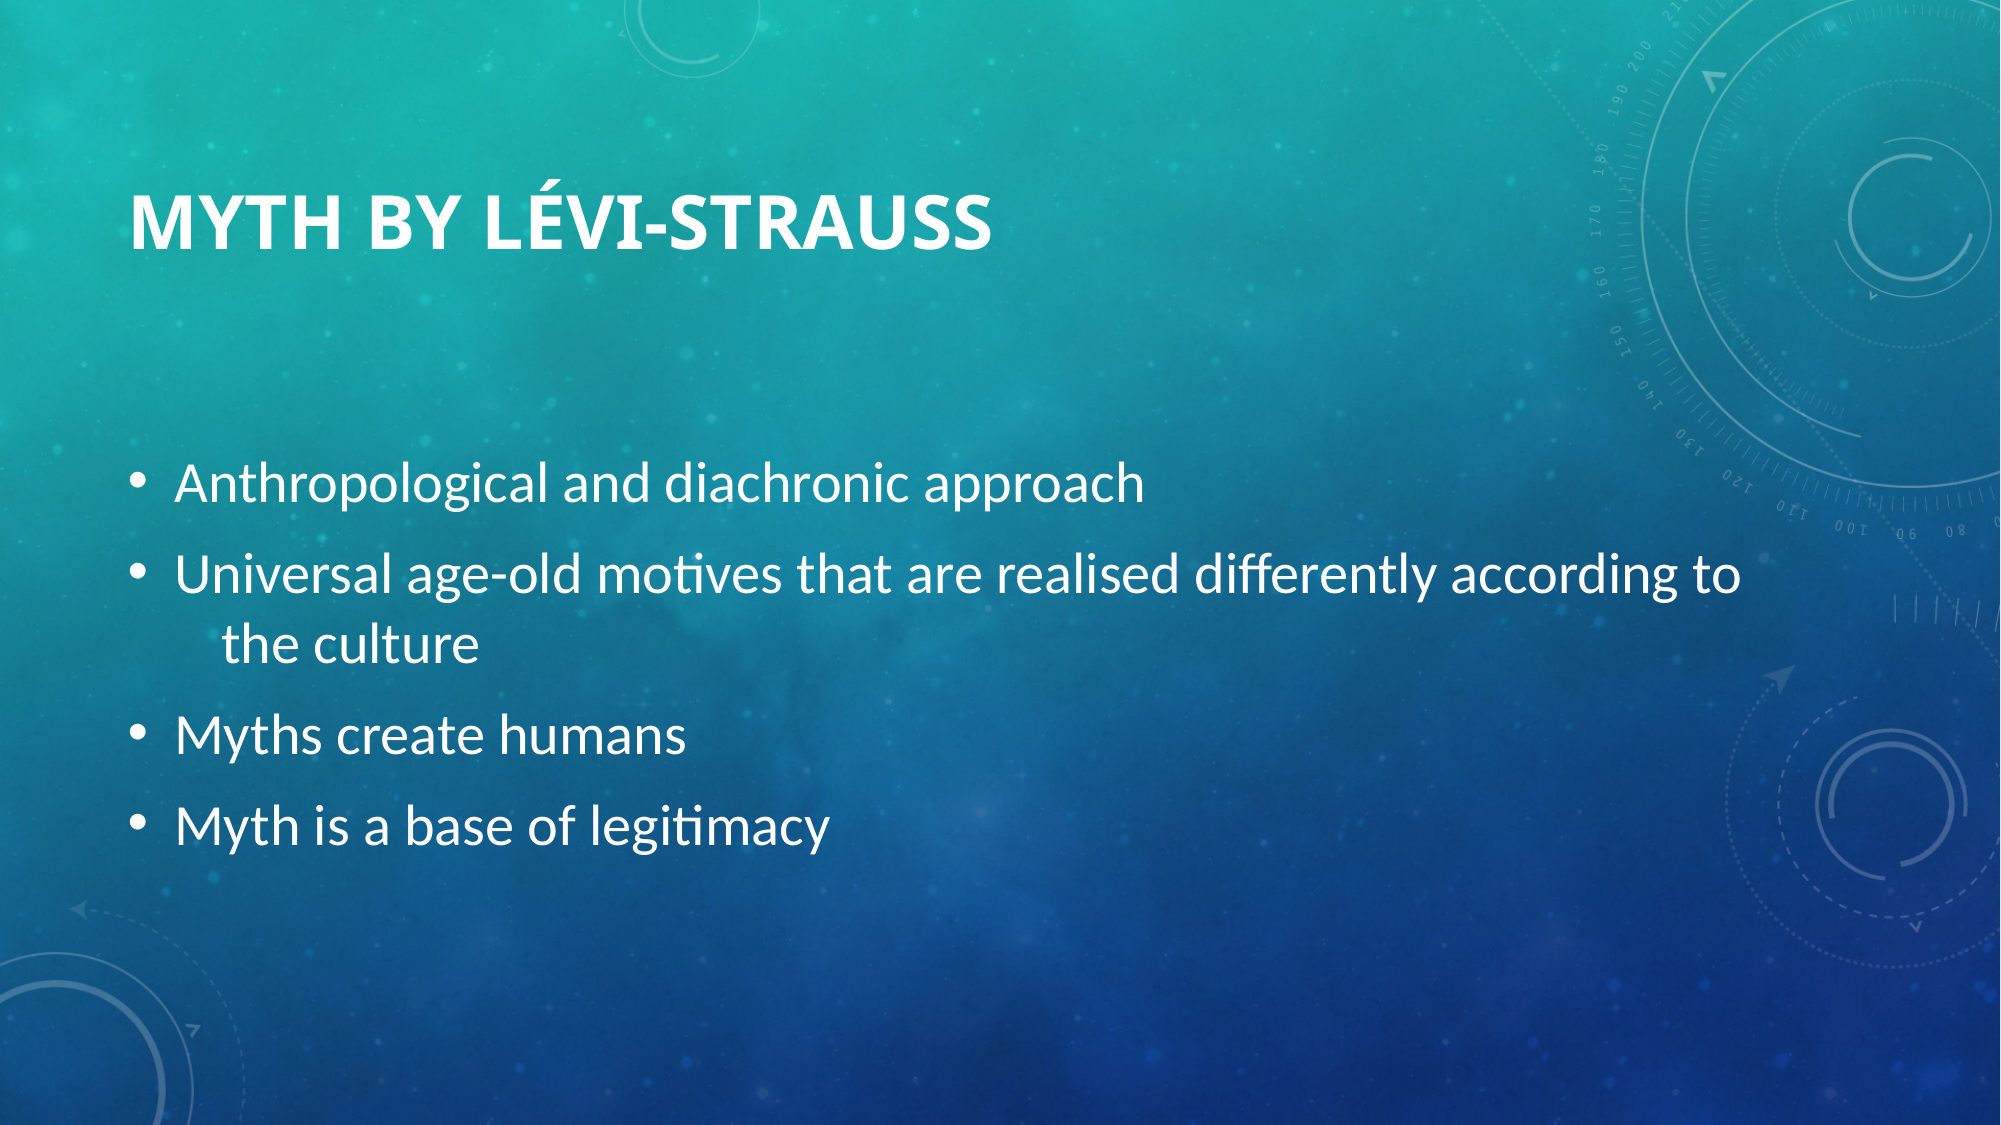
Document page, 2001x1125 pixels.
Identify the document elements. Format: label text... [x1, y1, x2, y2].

title Myth by lévi-strauss [112, 99, 1775, 339]
list Anthropological and diachronic approach Universal age-old motives that are realised differently according to the culture Myths create humans Myth is a base of legitimacy [112, 351, 1775, 950]
